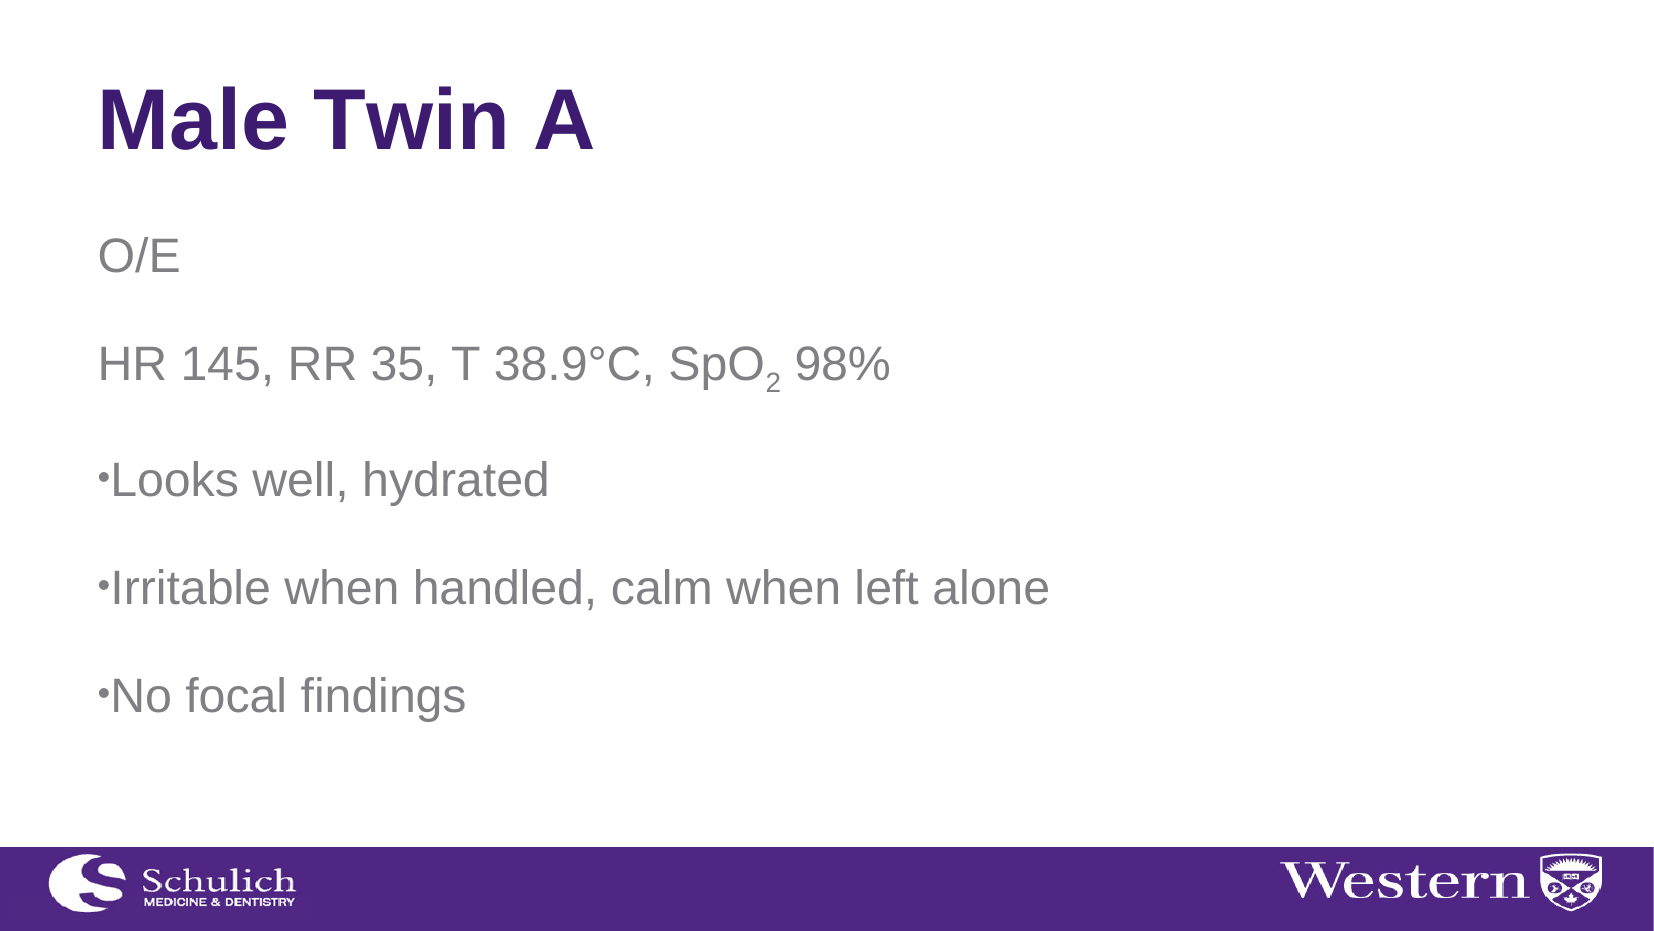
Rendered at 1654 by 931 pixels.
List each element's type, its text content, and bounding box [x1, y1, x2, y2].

title Male Twin A [82, 37, 1571, 193]
picture [0, 0, 1654, 931]
list O/E HR 145, RR 35, T 38.9°C, SpO2 98% Looks well, hydrated Irritable when handled, calm when left alone No focal findings [82, 217, 1571, 931]
